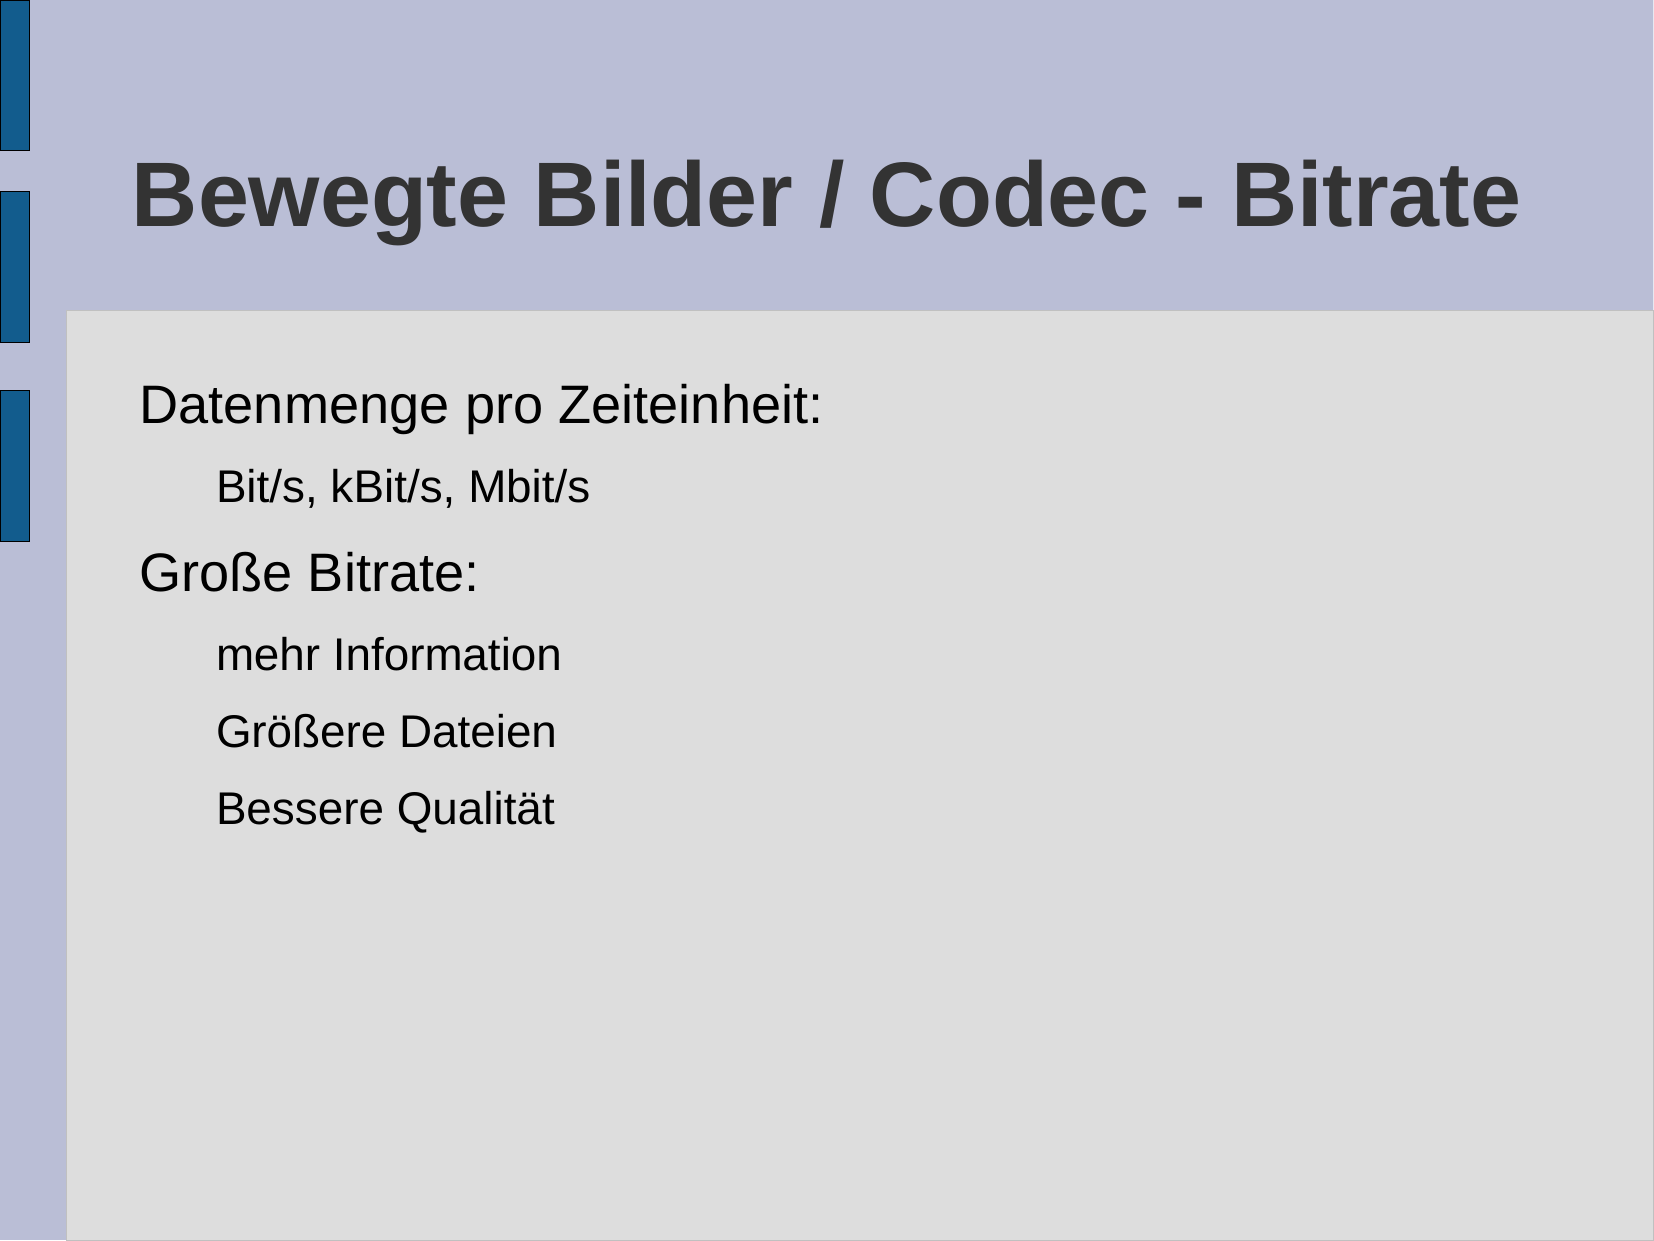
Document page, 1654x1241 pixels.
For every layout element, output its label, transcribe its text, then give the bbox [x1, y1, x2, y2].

list Datenmenge pro Zeiteinheit: Bit/s, kBit/s, Mbit/s Große Bitrate: mehr Information Größere Dateien Bessere Qualität [121, 344, 1534, 1112]
title Bewegte Bilder / Codec - Bitrate [121, 87, 1534, 302]
